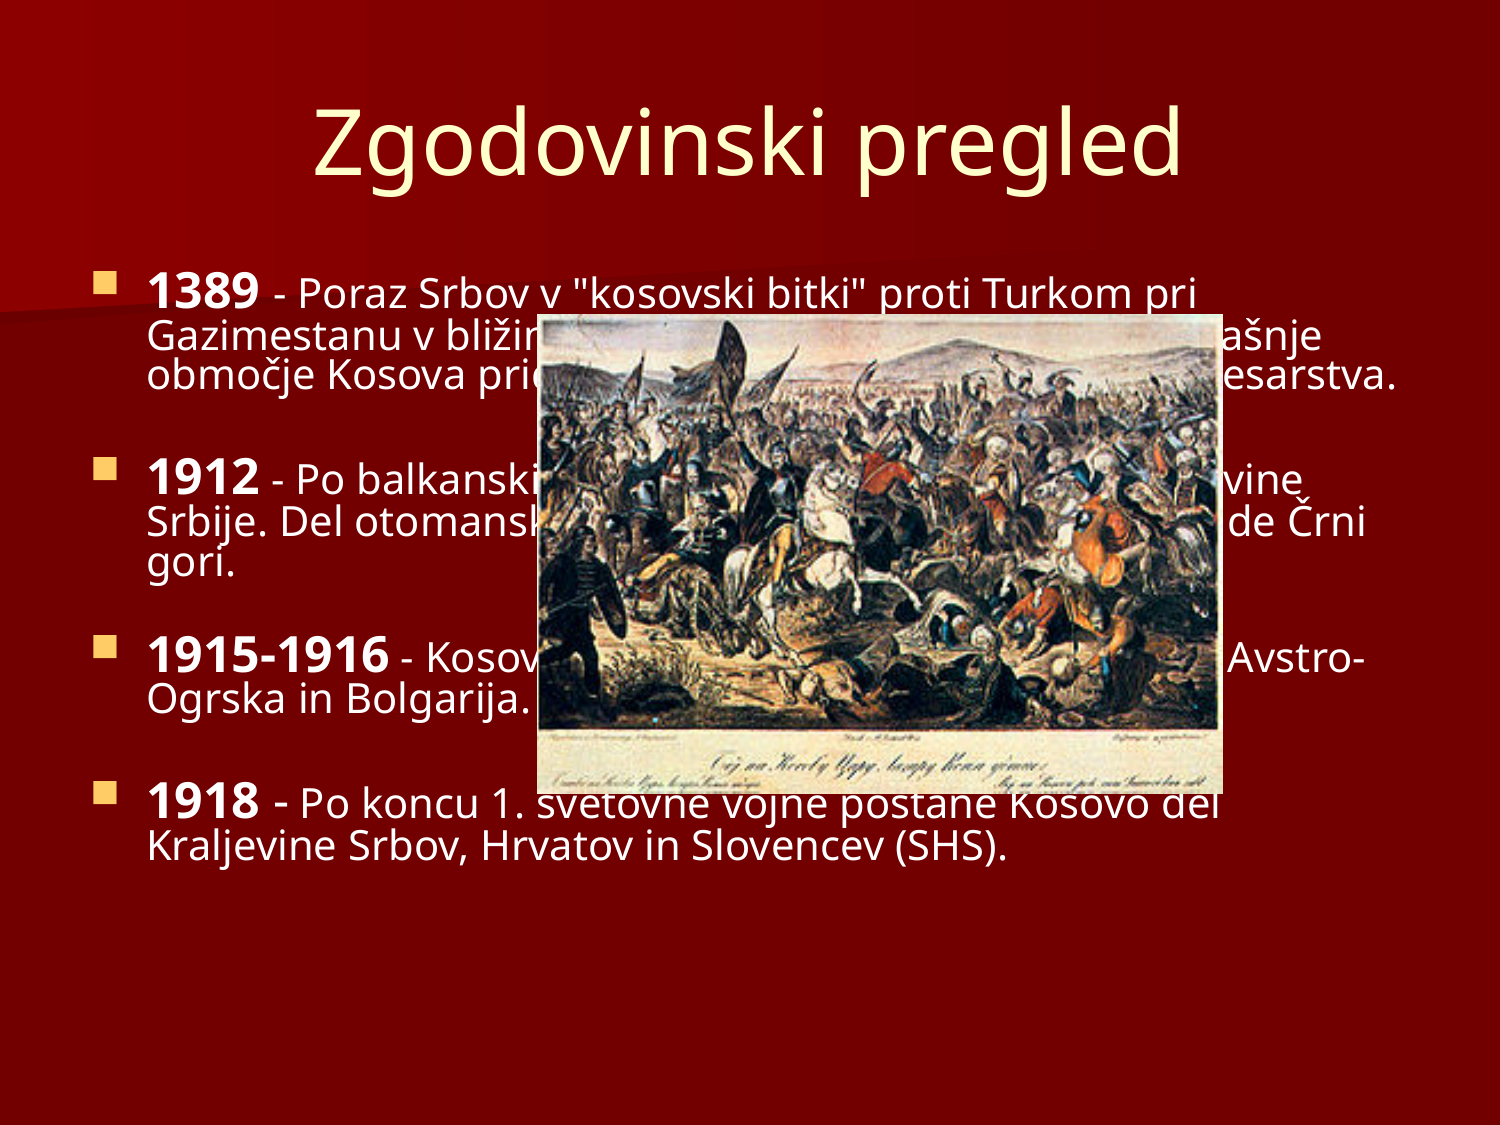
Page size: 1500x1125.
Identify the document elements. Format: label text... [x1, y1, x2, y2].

list 1389 - Poraz Srbov v "kosovski bitki" proti Turkom pri Gazimestanu v bližini Prištine, po katerem Srbija in današnje območje Kosova prideta pod vladavino Otomanskega cesarstva. 1912 - Po balkanskih vojnah Kosovo postane del Kraljevine Srbije. Del otomanske province Kosovo (Metohija) pripade Črni gori. 1915-1916 - Kosovo med 1. svetovno vojno okupirata Avstro-Ogrska in Bolgarija. 1918 - Po koncu 1. svetovne vojne postane Kosovo del Kraljevine Srbov, Hrvatov in Slovencev (SHS). [75, 262, 1425, 1000]
picture [537, 314, 1223, 794]
title Zgodovinski pregled [75, 45, 1425, 233]
